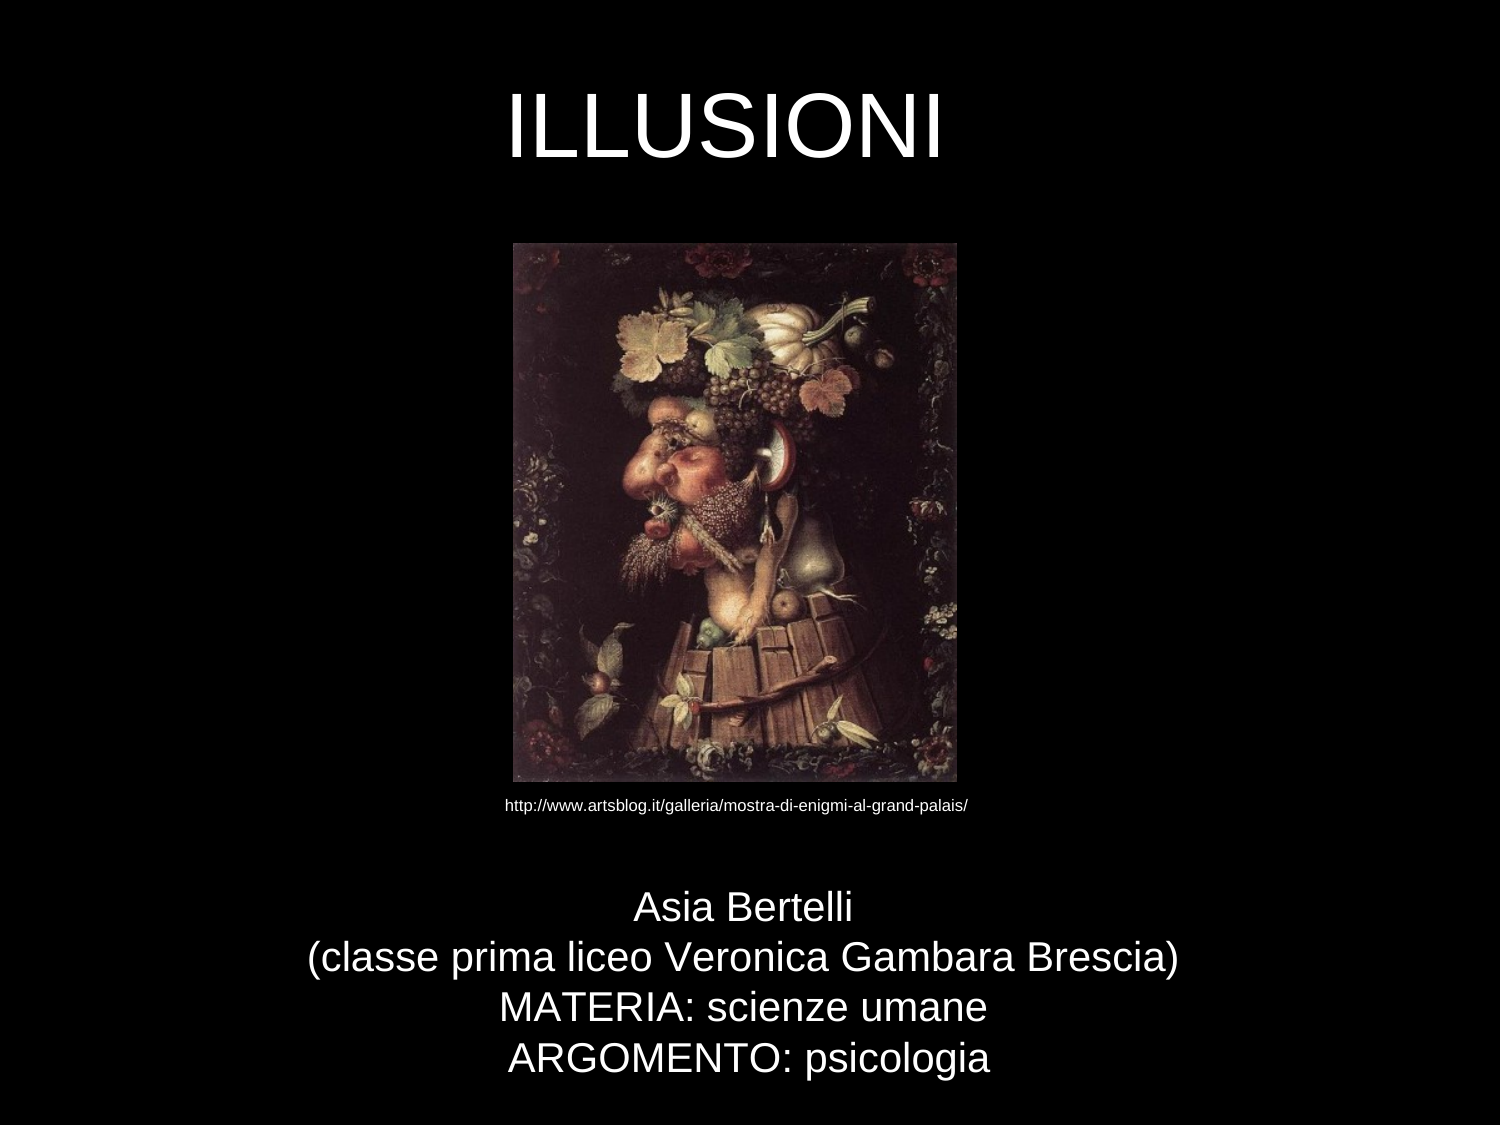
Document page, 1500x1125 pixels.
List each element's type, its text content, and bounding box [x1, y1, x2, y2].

title ILLUSIONI [88, 0, 1364, 242]
subtitle Asia Bertelli (classe prima liceo Veronica Gambara Brescia) MATERIA: scienze umane ARGOMENTO: psicologia [218, 881, 1269, 1125]
text_box http://www.artsblog.it/galleria/mostra-di-enigmi-al-grand-palais/ [490, 786, 984, 823]
picture [513, 243, 957, 783]
